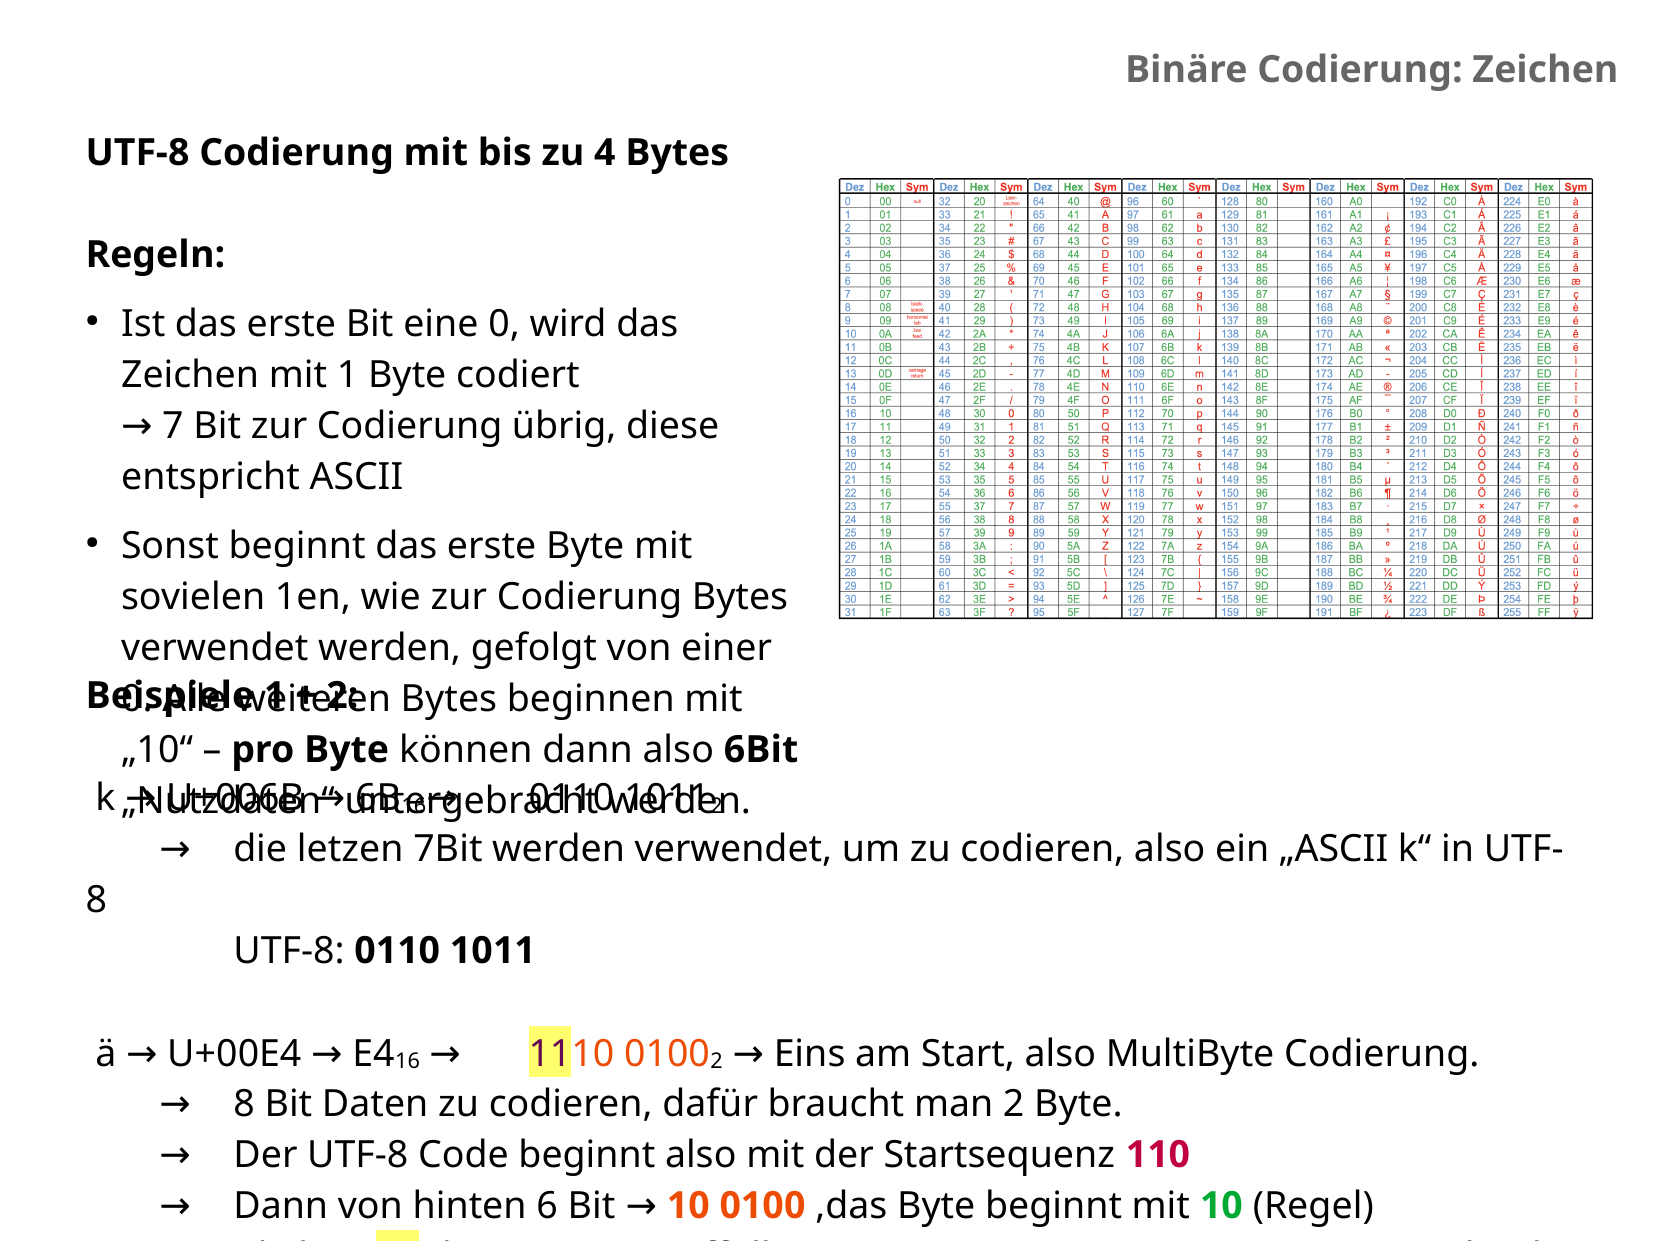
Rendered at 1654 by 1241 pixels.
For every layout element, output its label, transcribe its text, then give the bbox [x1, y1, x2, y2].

picture [838, 177, 1595, 621]
text_box Beispiele 1 + 2: k → U+006B → 6B16→ 0110 10112 → die letzen 7Bit werden verwendet, um zu codieren, also ein „ASCII k“ in UTF-8 UTF-8: 0110 1011 ä → U+00E4 → E416 → 1110 01002 → Eins am Start, also MultiByte Codierung. → 8 Bit Daten zu codieren, dafür braucht man 2 Byte. → Der UTF-8 Code beginnt also mit der Startsequenz 110 → Dann von hinten 6 Bit → 10 0100 ,das Byte beginnt mit 10 (Regel) → Bleiben 11 der Daten → Auffüllen zu 6 Bit. 00 0011 + Startsequenz ergibt als erstes Byte: 1100 0011 → UTF-8: 1100 0011 1010 0100 [70, 661, 1583, 1187]
text_box Binäre Codierung: Zeichen [1110, 35, 1595, 87]
text_box UTF-8 Codierung mit bis zu 4 Bytes Regeln: Ist das erste Bit eine 0, wird das Zeichen mit 1 Byte codiert → 7 Bit zur Codierung übrig, diese entspricht ASCII Sonst beginnt das erste Byte mit sovielen 1en, wie zur Codierung Bytes verwendet werden, gefolgt von einer 0. Alle weiteren Bytes beginnen mit „10“ – pro Byte können dann also 6Bit „Nutzdaten“ untergebracht werden. [70, 118, 815, 661]
